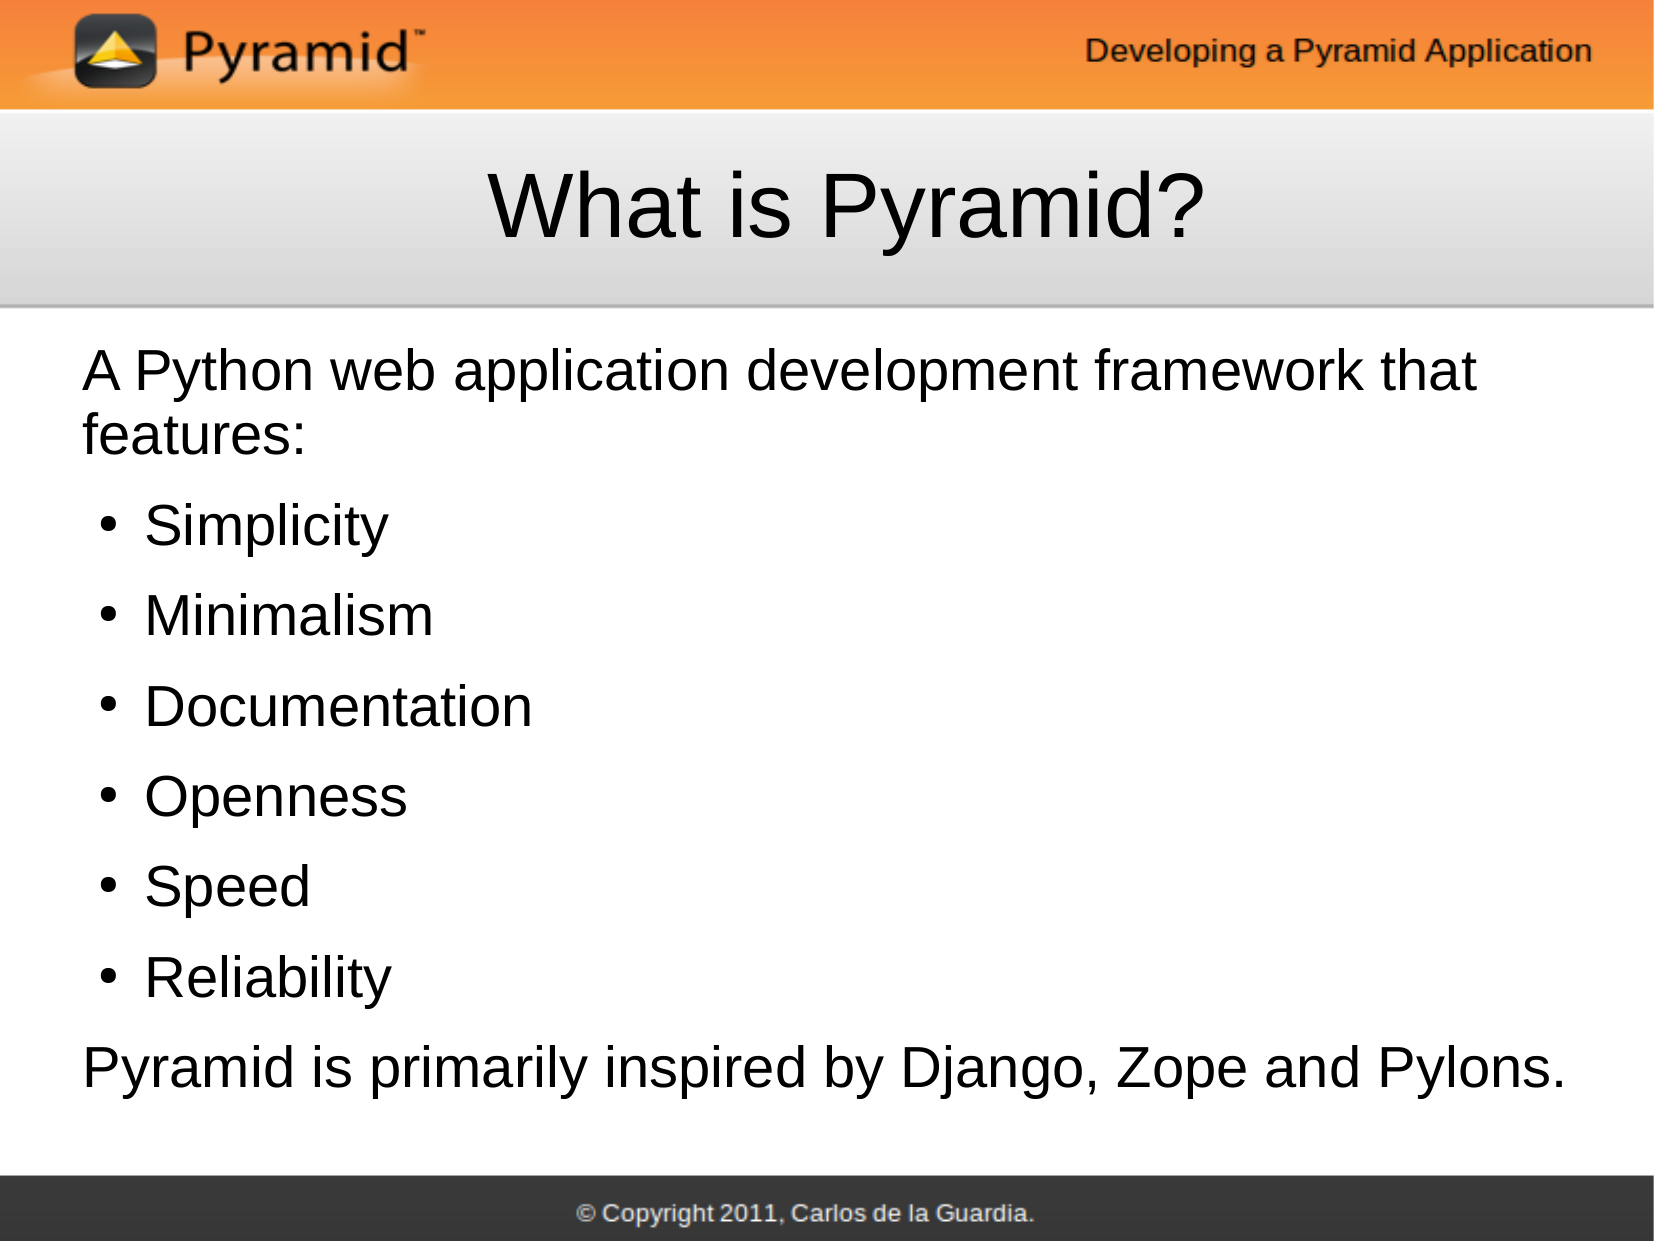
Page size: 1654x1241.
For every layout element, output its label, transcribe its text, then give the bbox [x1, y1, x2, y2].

title What is Pyramid? [82, 112, 1613, 301]
list A Python web application development framework that features: Simplicity Minimalism Documentation Openness Speed Reliability Pyramid is primarily inspired by Django, Zope and Pylons. [82, 337, 1571, 1157]
picture [0, 0, 1654, 1241]
